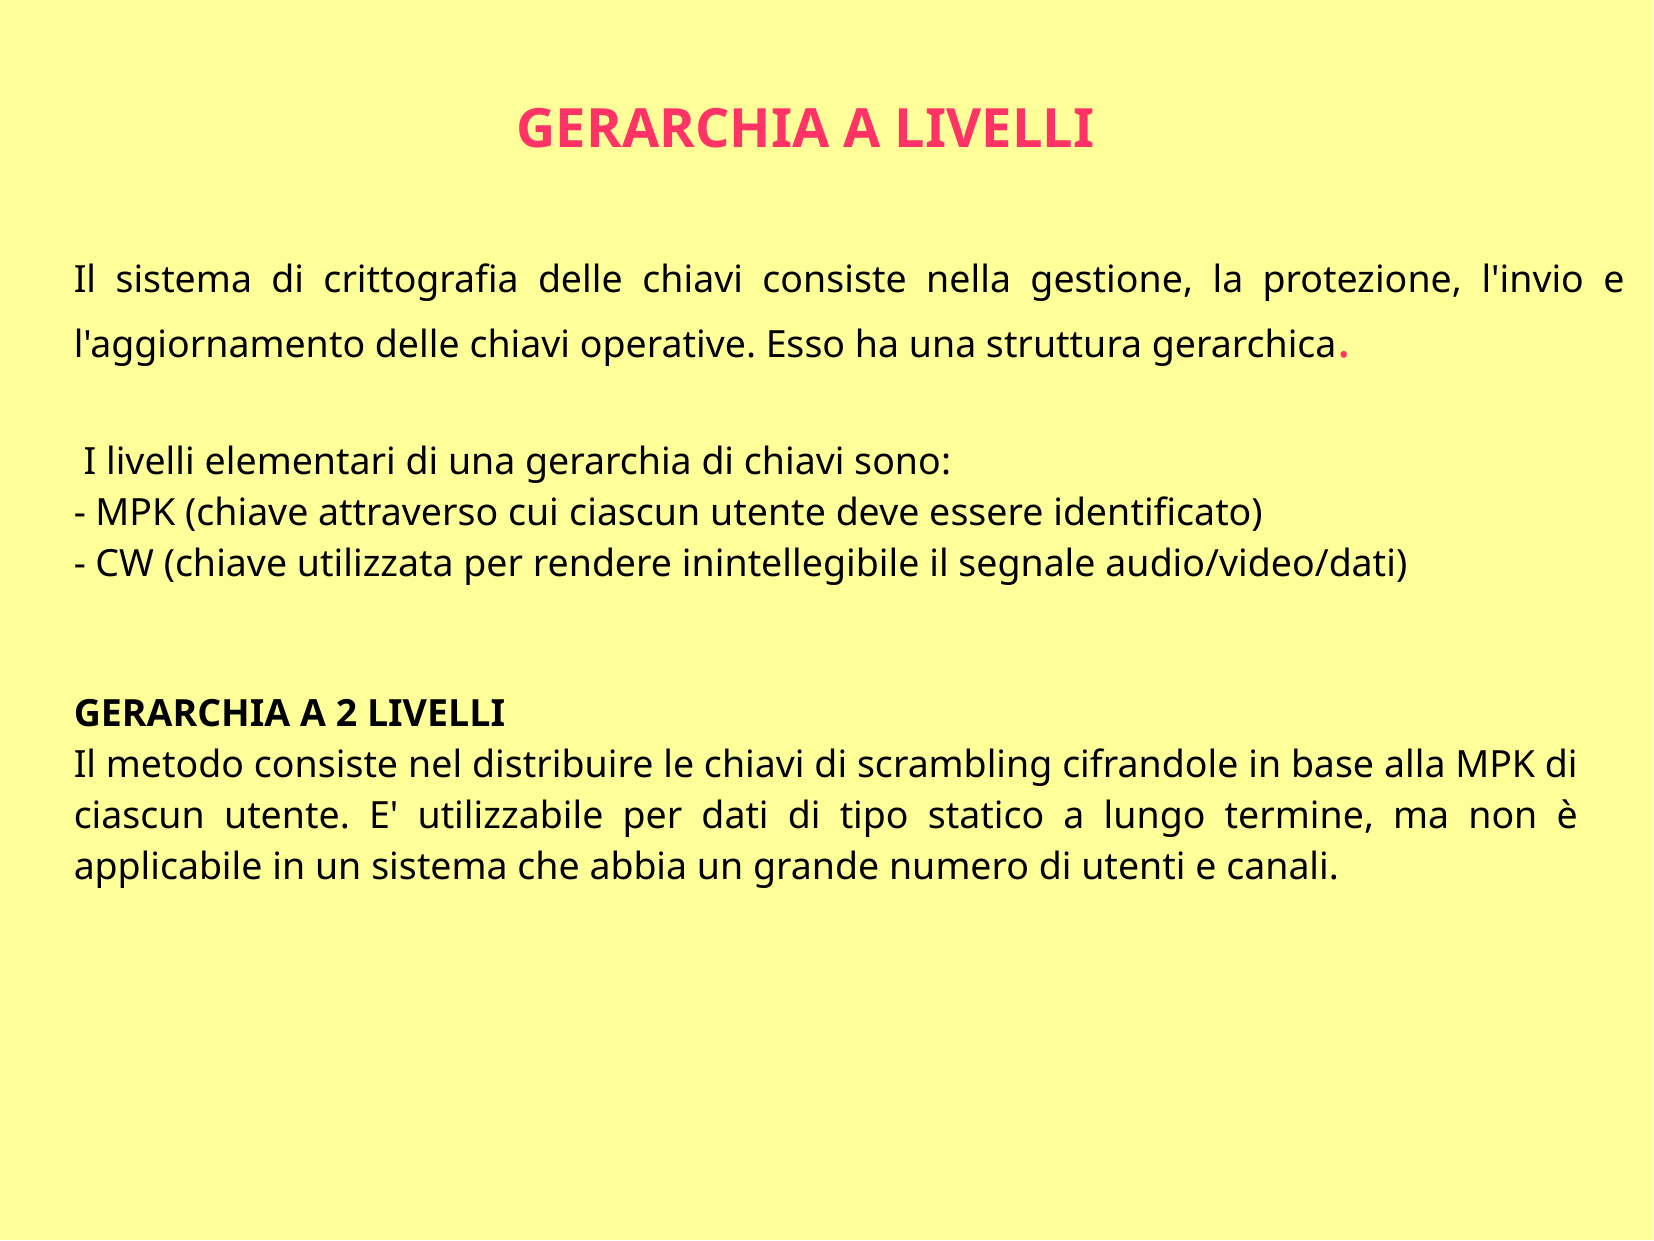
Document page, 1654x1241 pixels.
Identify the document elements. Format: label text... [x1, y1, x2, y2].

text_box Il sistema di crittografia delle chiavi consiste nella gestione, la protezione, l'invio e l'aggiornamento delle chiavi operative. Esso ha una struttura gerarchica. I livelli elementari di una gerarchia di chiavi sono: - MPK (chiave attraverso cui ciascun utente deve essere identificato) - CW (chiave utilizzata per rendere inintellegibile il segnale audio/video/dati) [59, 177, 1642, 631]
text_box GERARCHIA A 2 LIVELLI Il metodo consiste nel distribuire le chiavi di scrambling cifrandole in base alla MPK di ciascun utente. E' utilizzabile per dati di tipo statico a lungo termine, ma non è applicabile in un sistema che abbia un grande numero di utenti e canali. [59, 679, 1595, 1158]
text_box GERARCHIA A LIVELLI [501, 81, 1182, 178]
